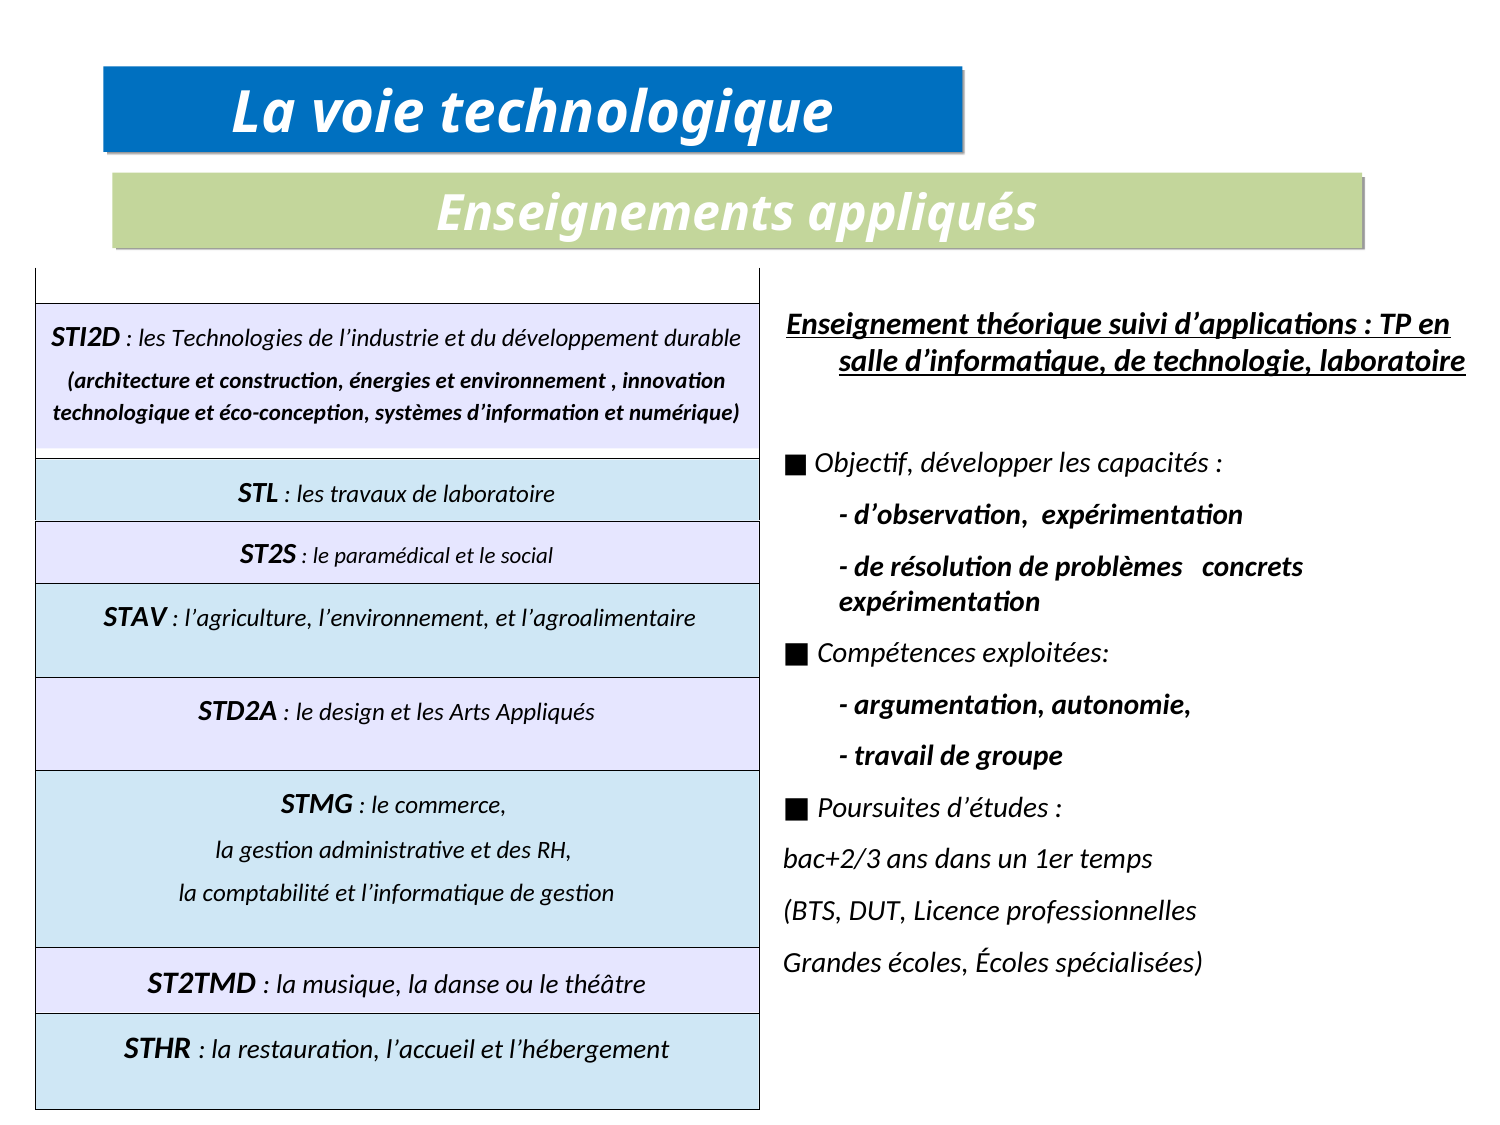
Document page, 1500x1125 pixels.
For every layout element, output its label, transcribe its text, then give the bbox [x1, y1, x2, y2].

text_box STHR : la restauration, l’accueil et l’hébergement [36, 1014, 759, 1109]
text_box STMG : le commerce, la gestion administrative et des RH, la comptabilité et l’informatique de gestion [36, 771, 759, 947]
text_box Enseignements appliqués [112, 172, 1363, 249]
text_box STAV : l’agriculture, l’environnement, et l’agroalimentaire [36, 584, 759, 677]
text_box ST2S : le paramédical et le social [36, 522, 759, 583]
text_box STD2A : le design et les Arts Appliqués [36, 678, 759, 770]
text_box STL : les travaux de laboratoire [36, 459, 759, 520]
text_box ST2TMD : la musique, la danse ou le théâtre [36, 948, 759, 1013]
text_box STI2D : les Technologies de l’industrie et du développement durable (architecture et construction, énergies et environnement , innovation technologique et éco-conception, systèmes d’information et numérique) [36, 304, 759, 449]
text_box Enseignement théorique suivi d’applications : TP en salle d’informatique, de technologie, laboratoire ■ Objectif, développer les capacités : - d’observation, expérimentation - de résolution de problèmes concrets expérimentation ■ Compétences exploitées: - argumentation, autonomie, - travail de groupe ■ Poursuites d’études : bac+2/3 ans dans un 1er temps (BTS, DUT, Licence professionnelles Grandes écoles, Écoles spécialisées) [767, 295, 1489, 1052]
text_box La voie technologique [103, 66, 963, 152]
